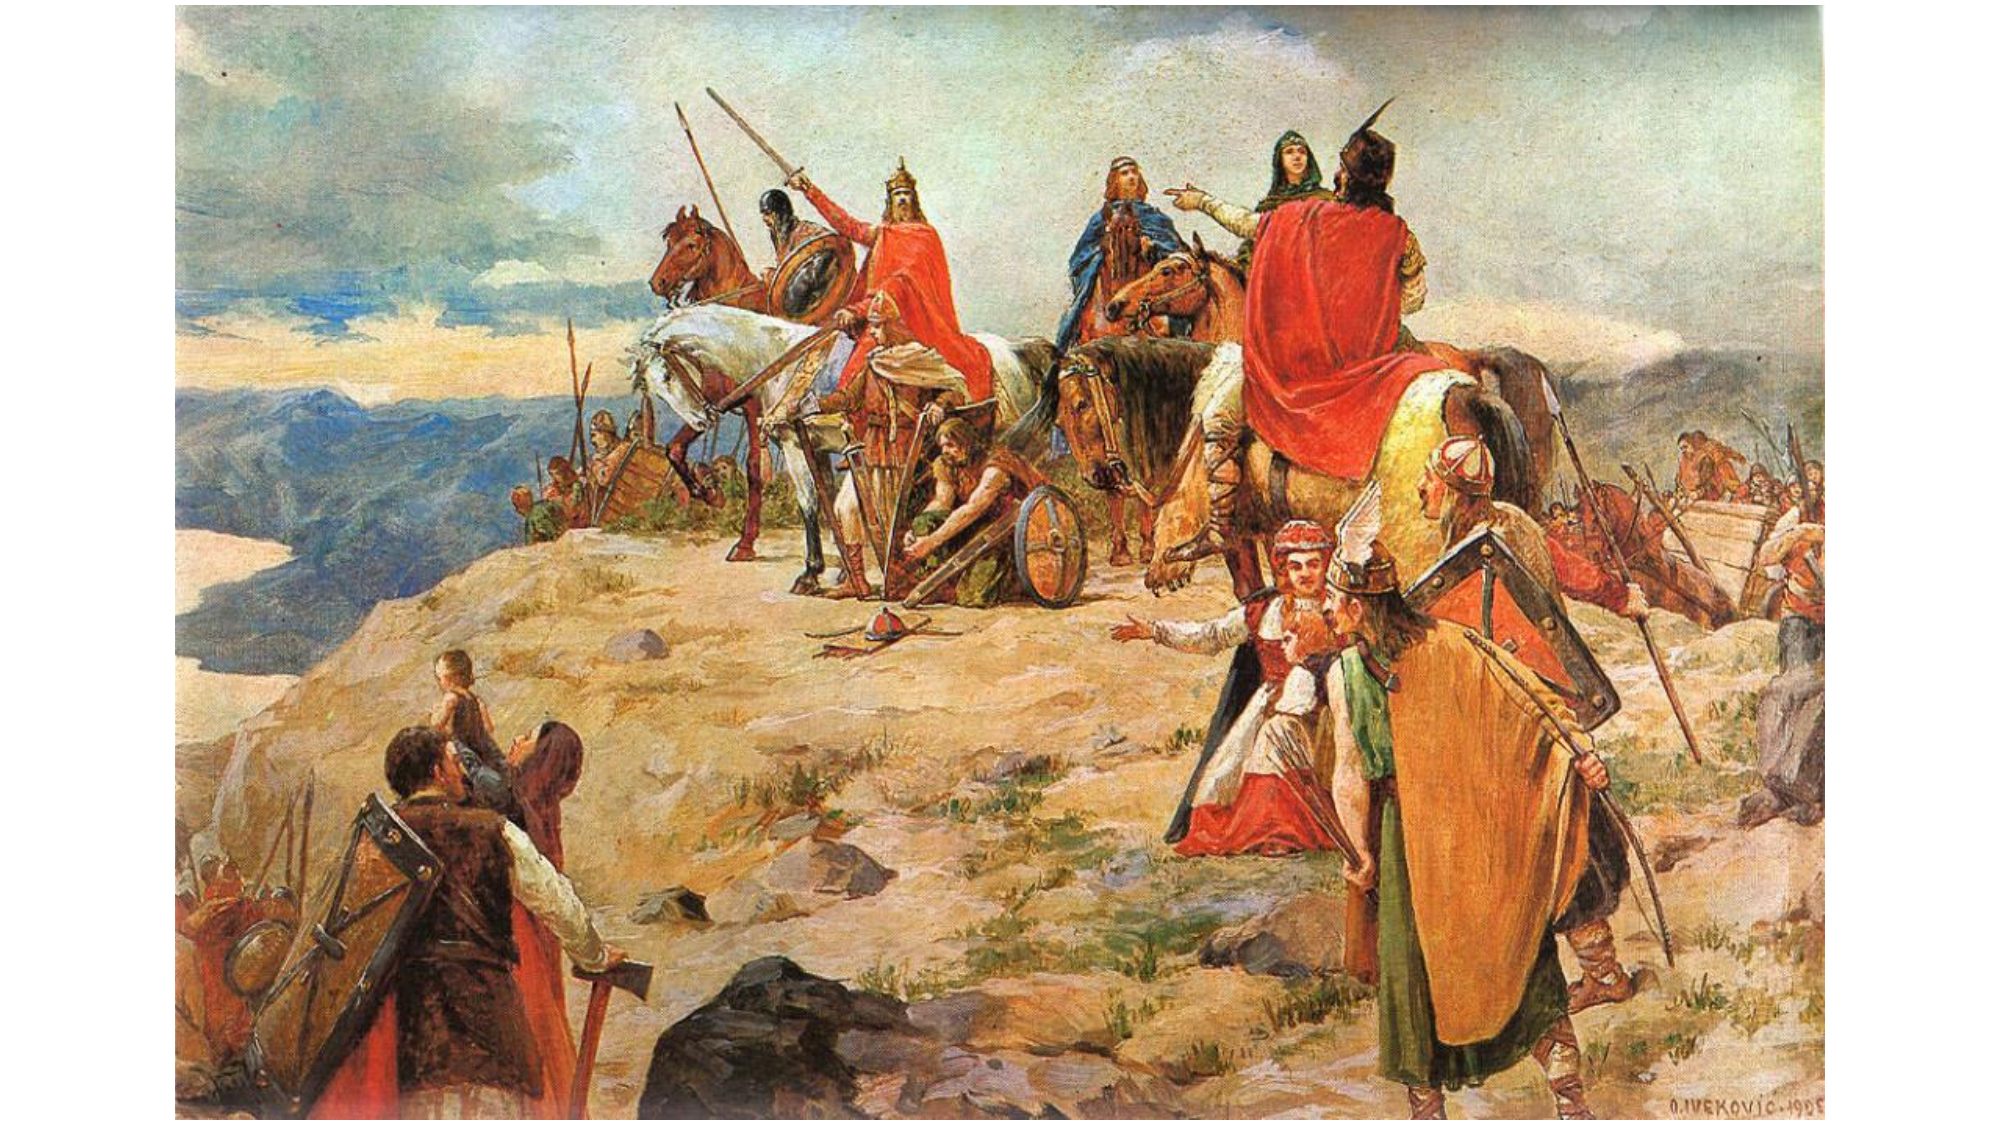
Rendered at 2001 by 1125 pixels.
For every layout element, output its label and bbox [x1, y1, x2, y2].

picture [175, 5, 1825, 1120]
